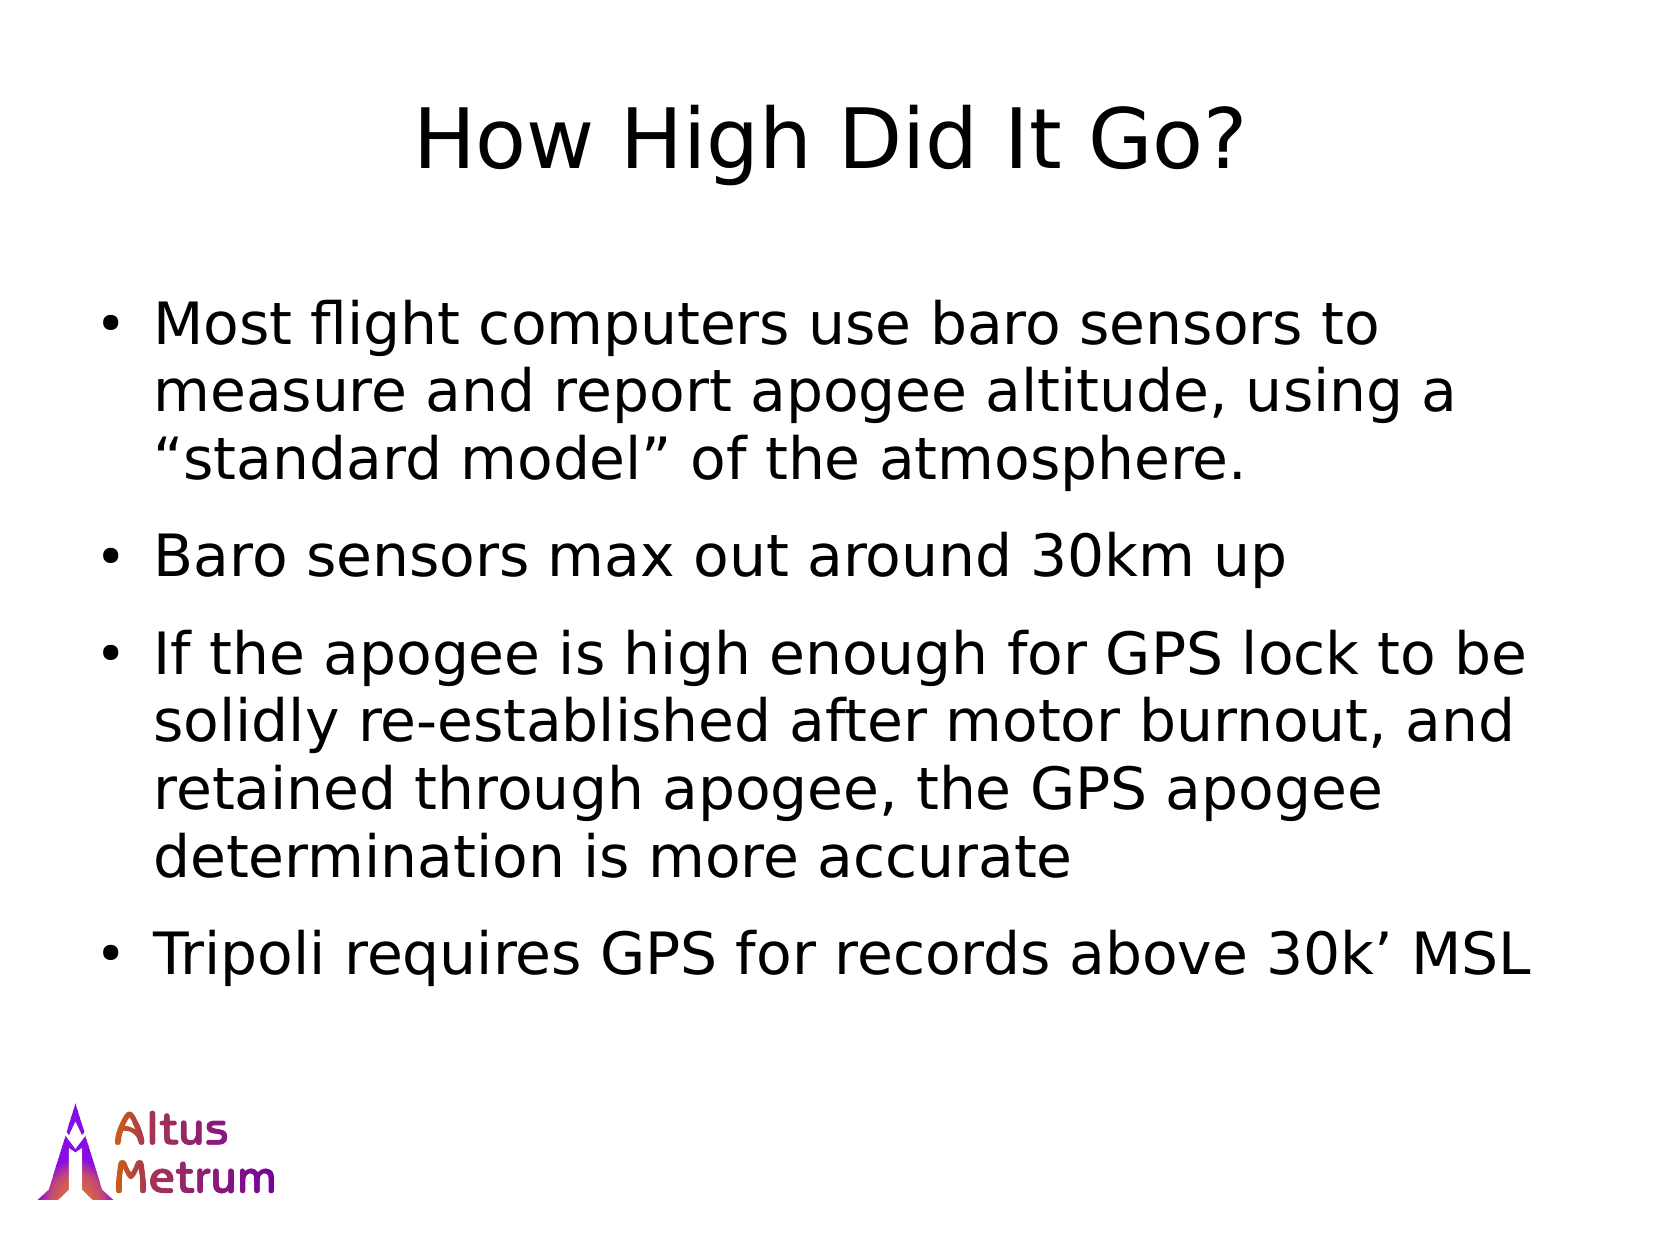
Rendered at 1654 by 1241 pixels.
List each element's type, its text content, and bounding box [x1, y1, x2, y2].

list Most flight computers use baro sensors to measure and report apogee altitude, using a “standard model” of the atmosphere. Baro sensors max out around 30km up If the apogee is high enough for GPS lock to be solidly re-established after motor burnout, and retained through apogee, the GPS apogee determination is more accurate Tripoli requires GPS for records above 30k’ MSL [82, 290, 1571, 1094]
title How High Did It Go? [86, 55, 1576, 226]
picture [37, 1103, 274, 1200]
